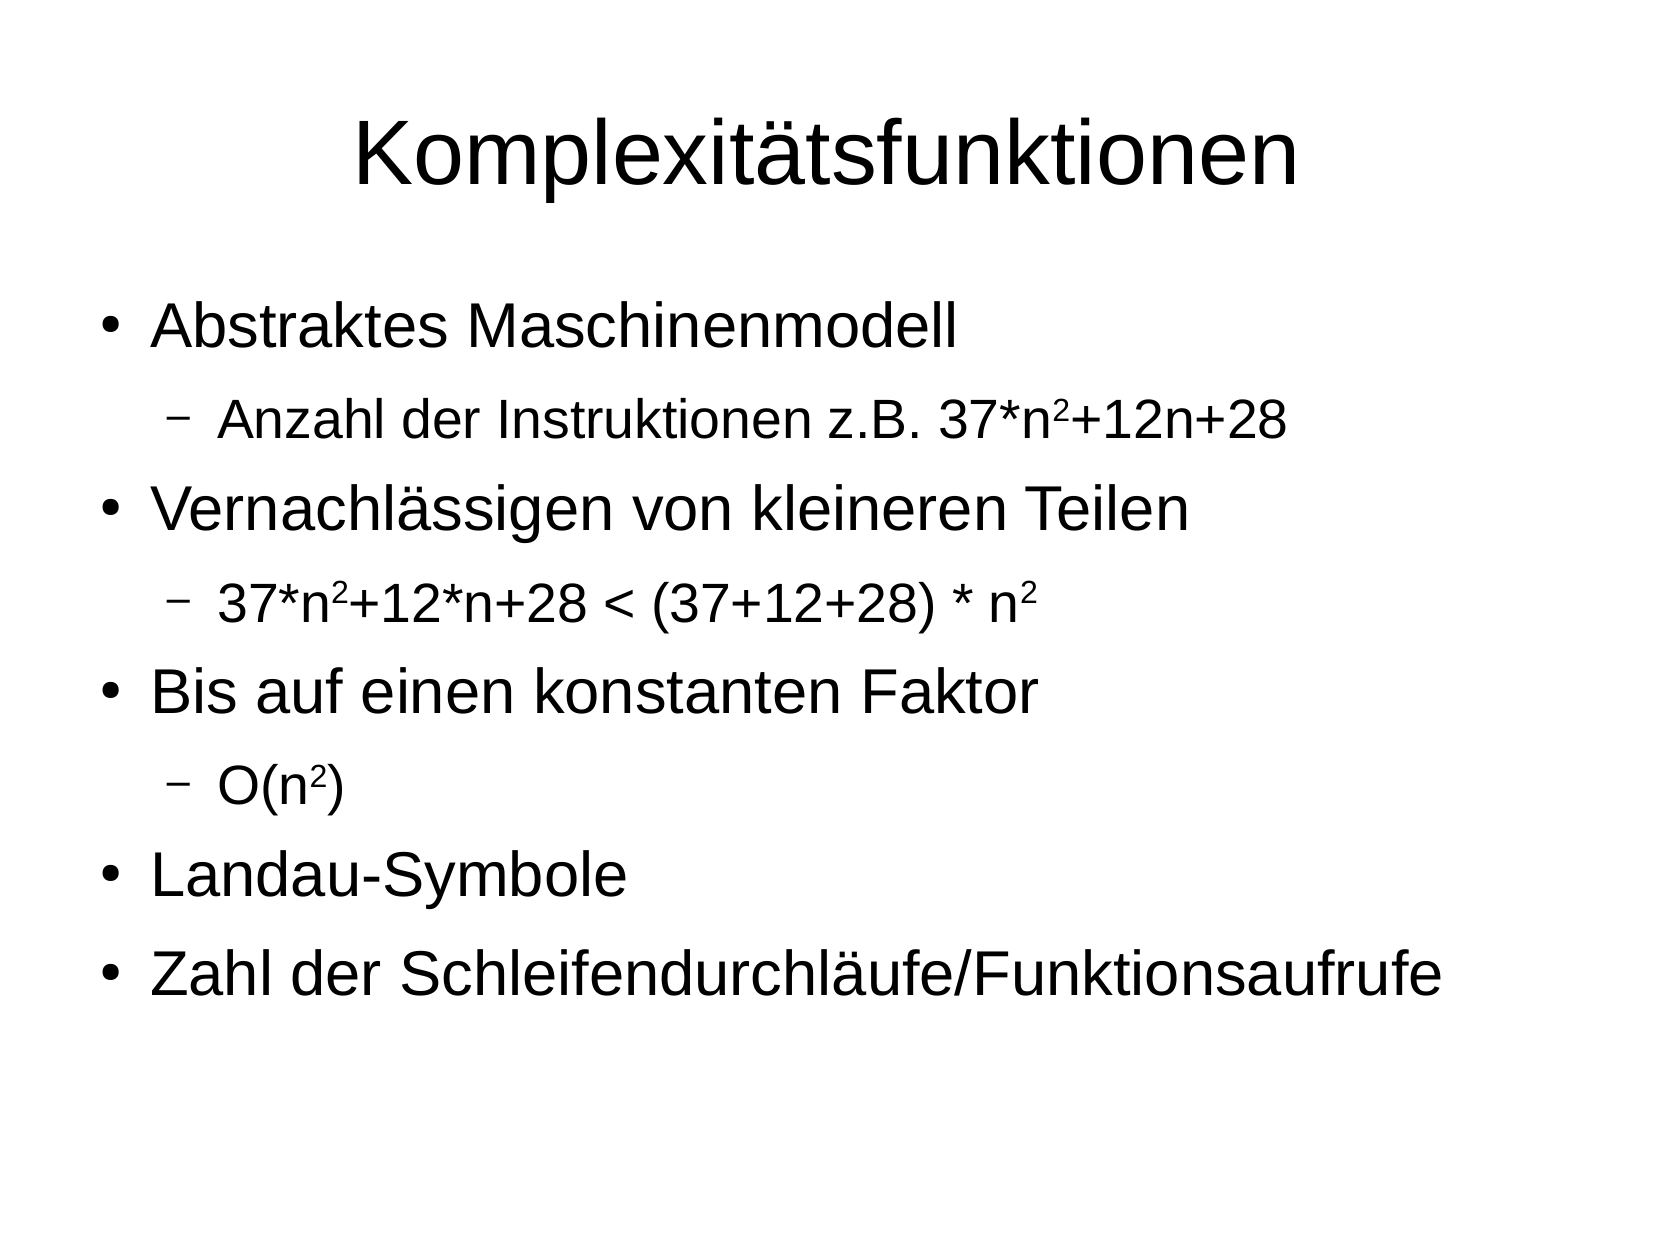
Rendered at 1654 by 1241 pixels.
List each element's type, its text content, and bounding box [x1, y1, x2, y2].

list Abstraktes Maschinenmodell Anzahl der Instruktionen z.B. 37*n2+12n+28 Vernachlässigen von kleineren Teilen 37*n2+12*n+28 < (37+12+28) * n2 Bis auf einen konstanten Faktor O(n2) Landau-Symbole Zahl der Schleifendurchläufe/Funktionsaufrufe [82, 290, 1571, 1010]
title Komplexitätsfunktionen [82, 49, 1571, 257]
